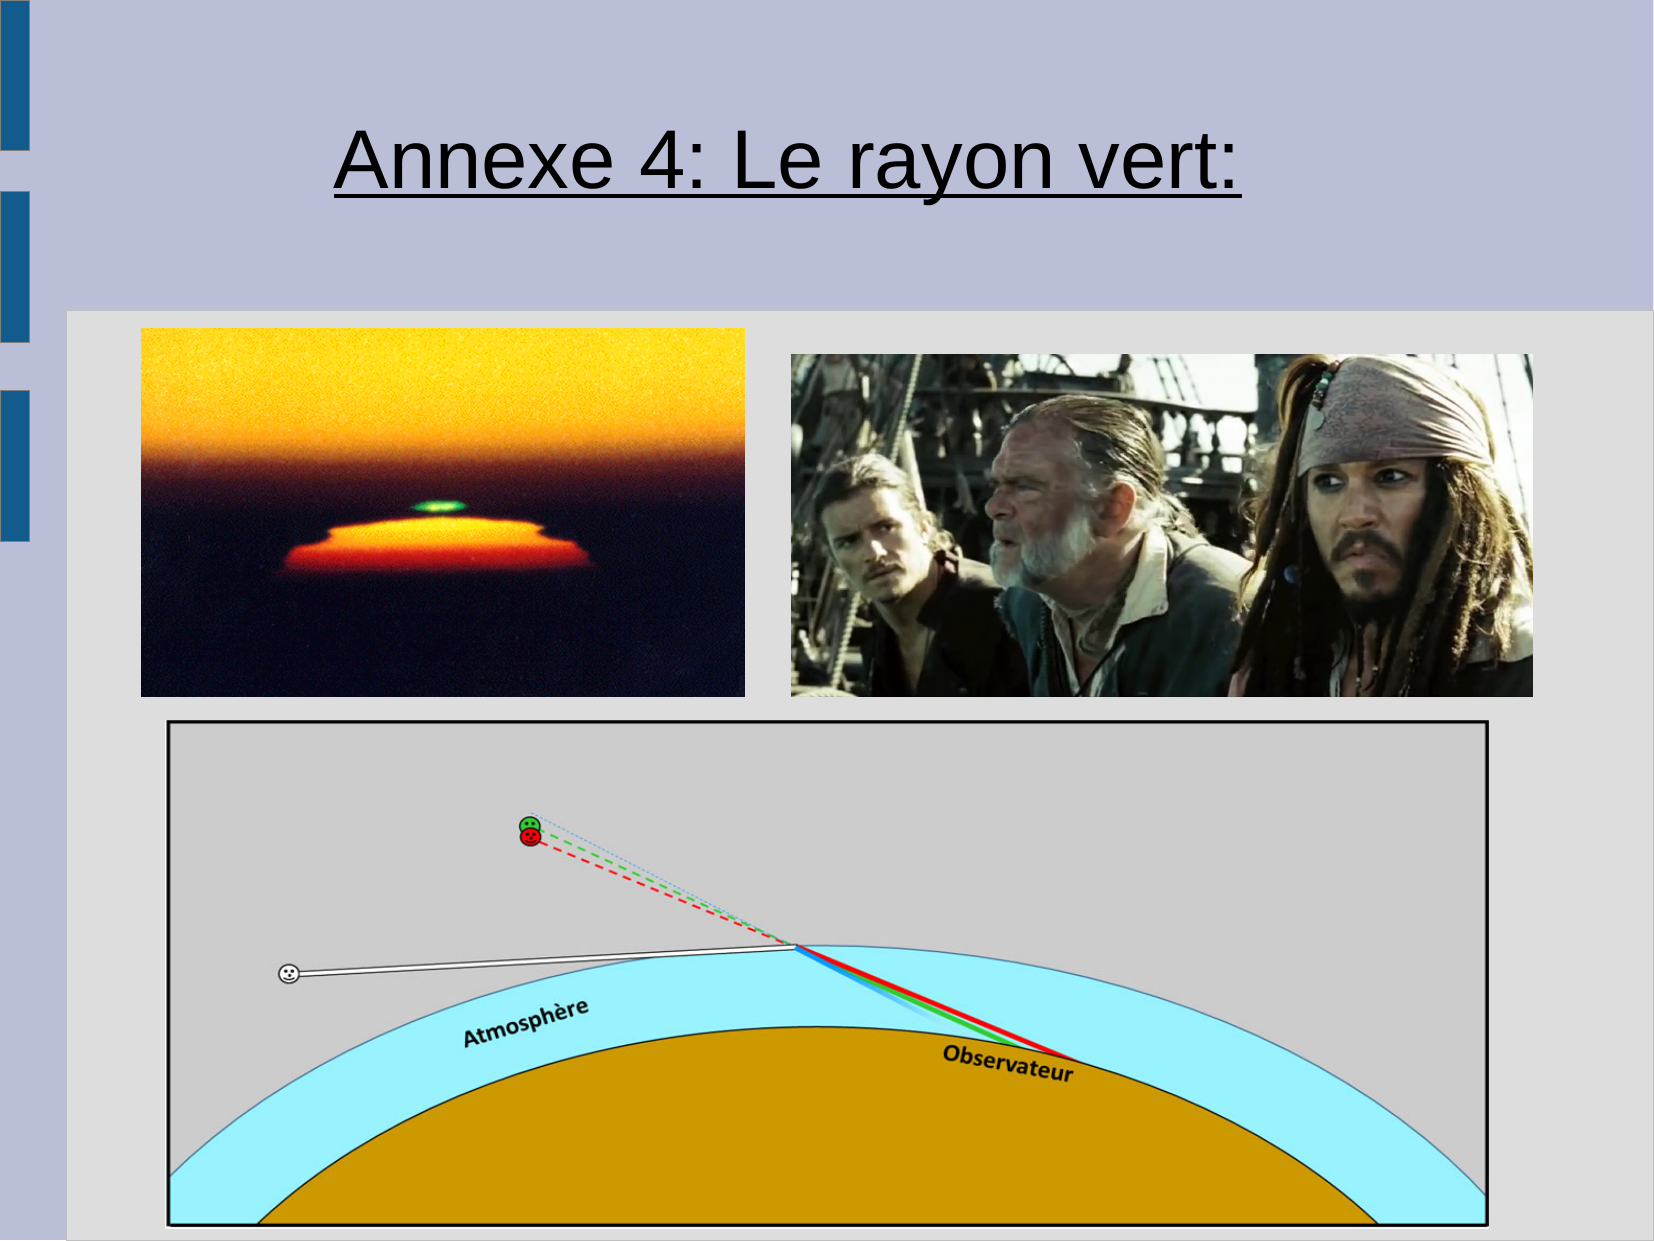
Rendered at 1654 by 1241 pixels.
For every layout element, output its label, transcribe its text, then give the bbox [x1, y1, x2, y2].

text_box Annexe 4: Le rayon vert: [318, 106, 1264, 308]
picture [791, 354, 1533, 697]
picture [165, 720, 1489, 1229]
picture [141, 328, 745, 697]
